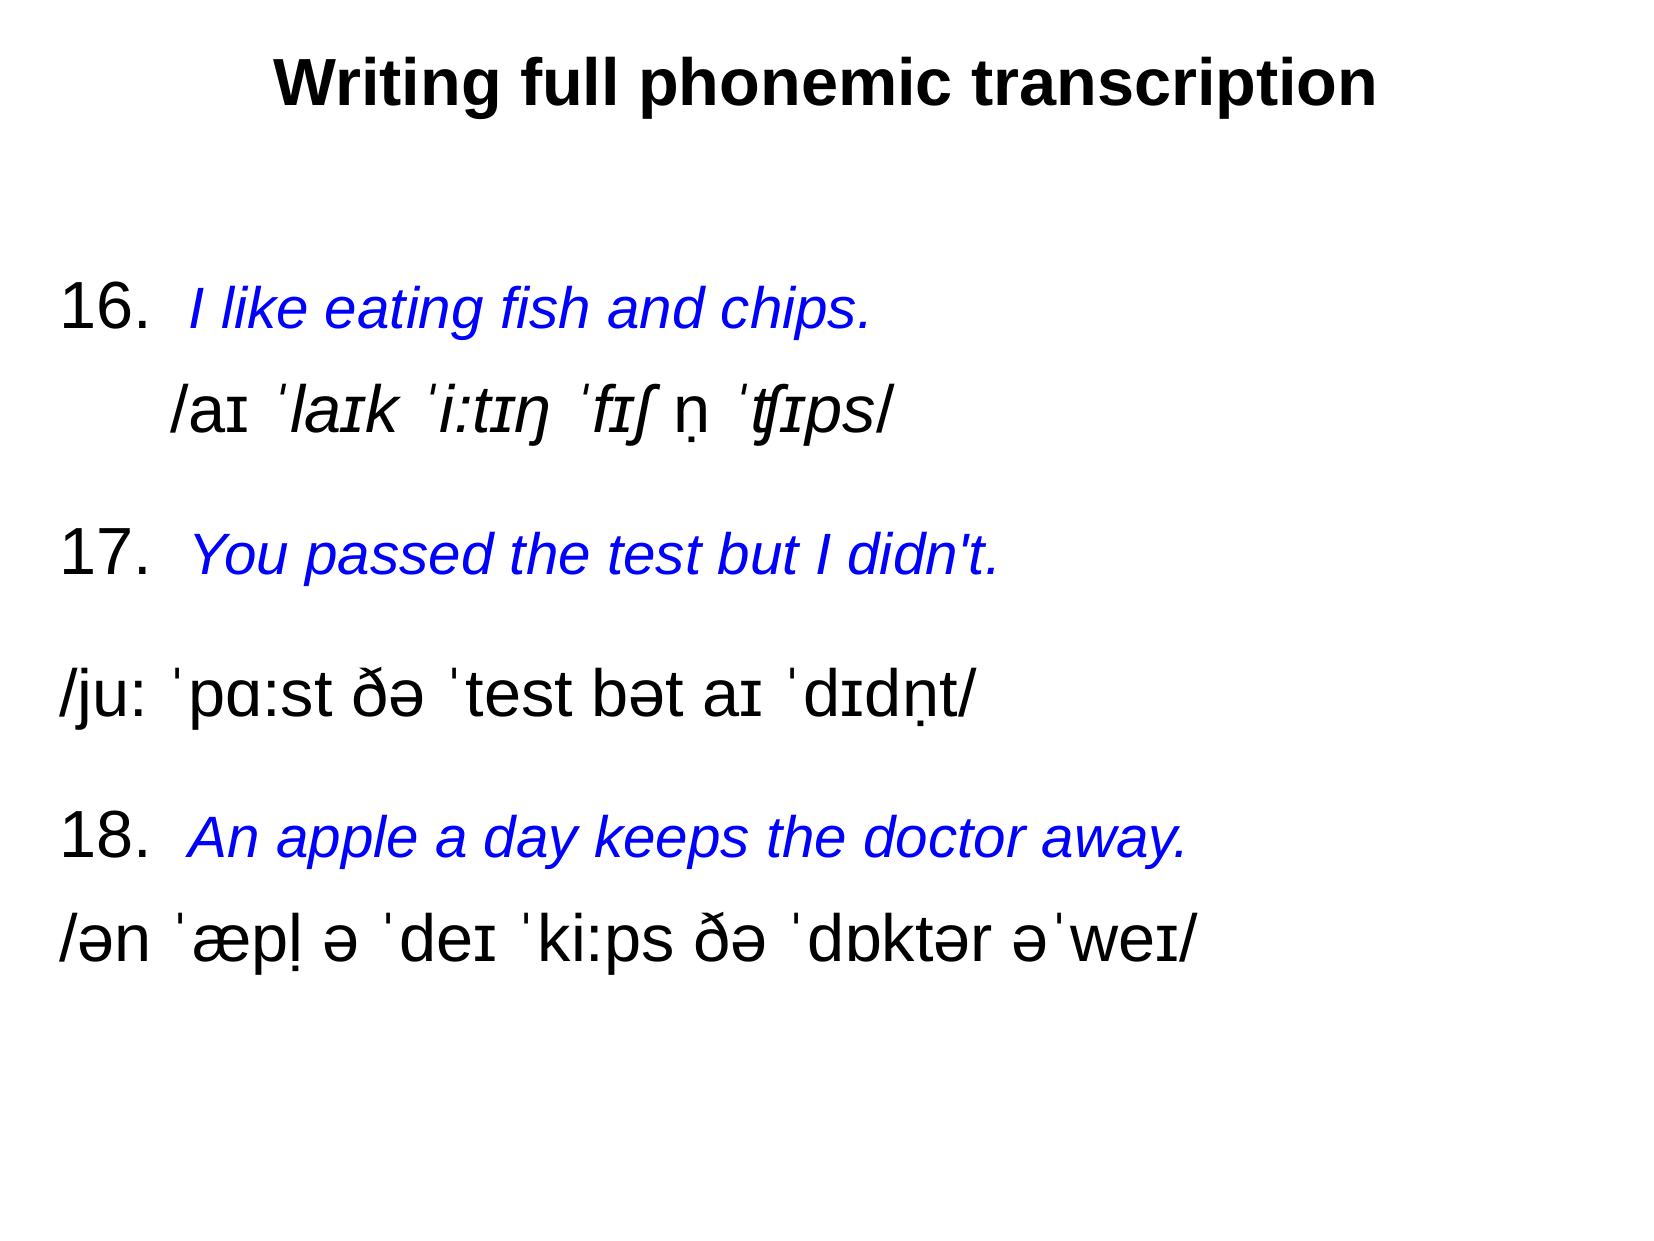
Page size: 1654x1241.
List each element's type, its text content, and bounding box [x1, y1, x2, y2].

list 16. I like eating fish and chips. /aɪ ˈlaɪk ˈi:tɪŋ ˈfɪʃ ṇ ˈʧɪps/ 17. You passed the test but I didn't. /ju: ˈpɑ:st ðə ˈtest bət aɪ ˈdɪdṇt/ 18. An apple a day keeps the doctor away. /ən ˈæpḷ ə ˈdeɪ ˈki:ps ðə ˈdɒktər əˈweɪ/ [59, 126, 1602, 1185]
title Writing full phonemic transcription [82, 0, 1571, 126]
